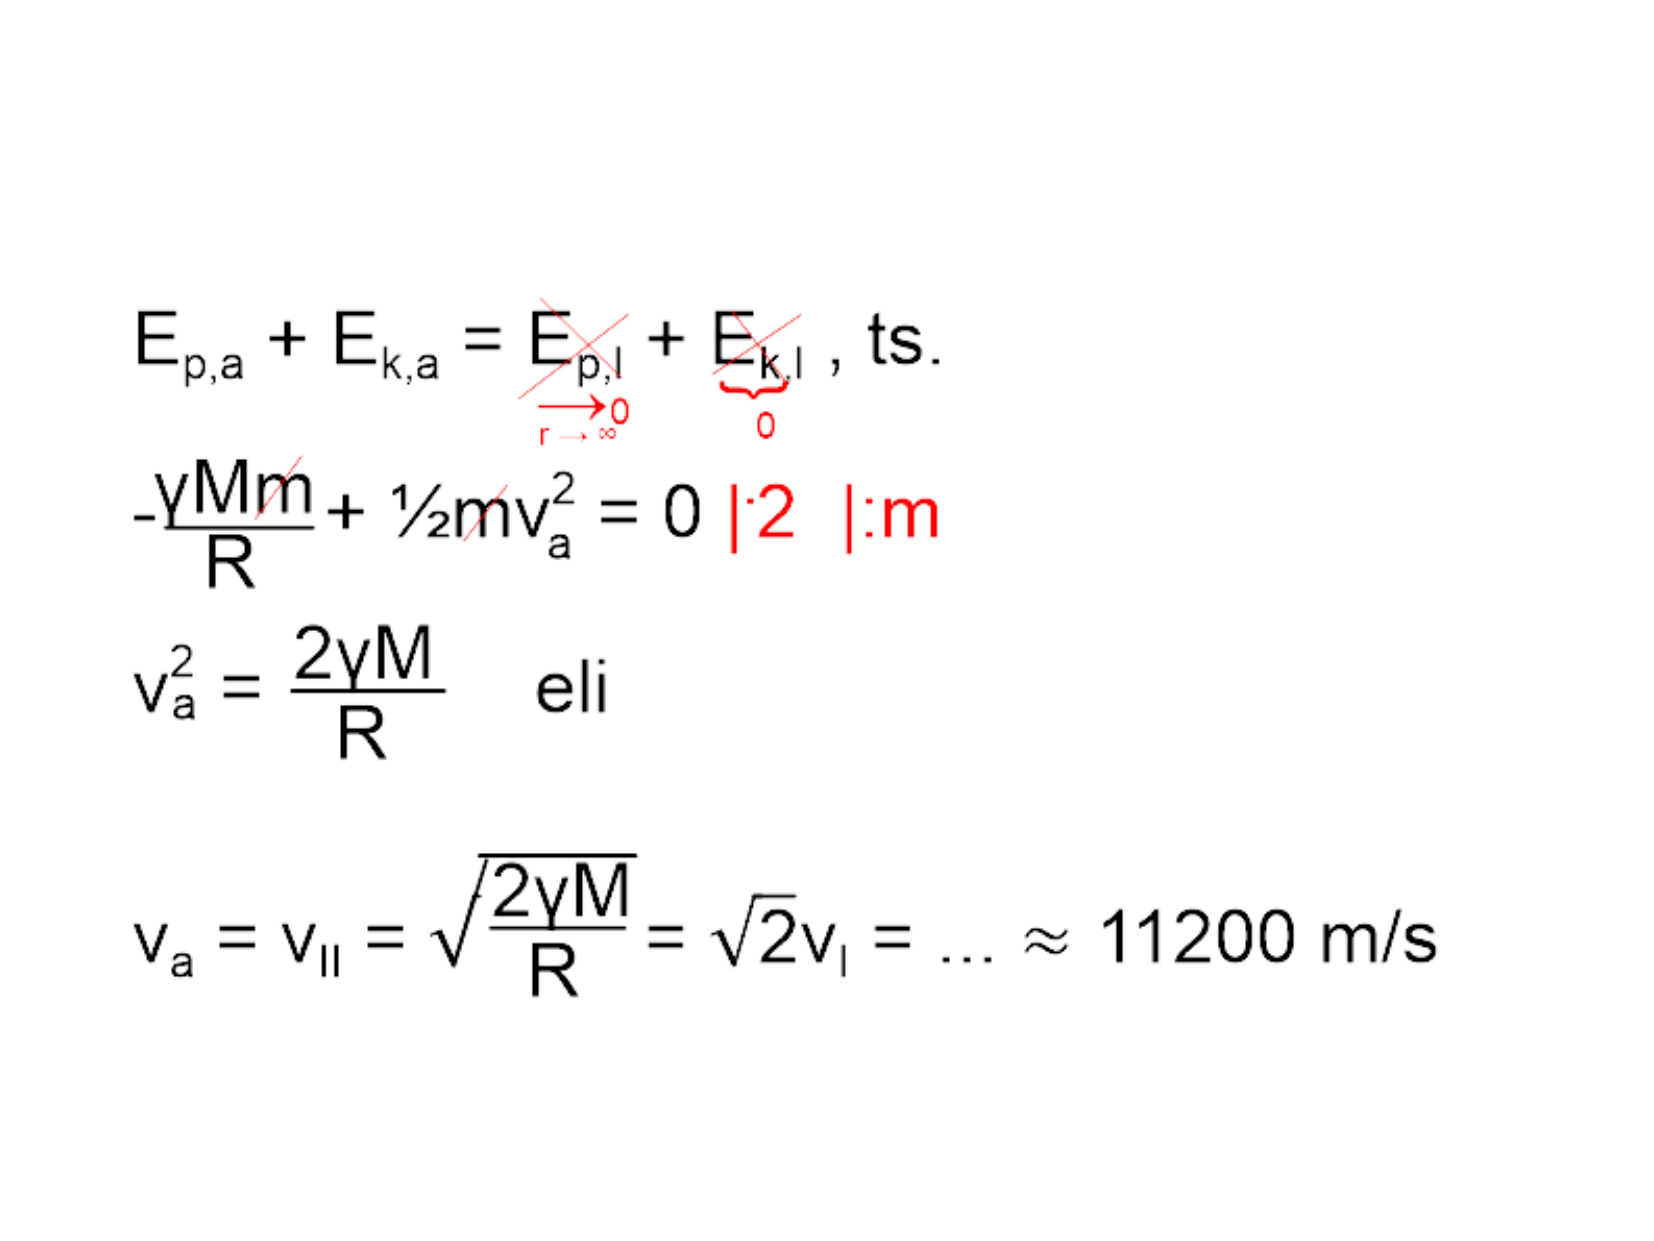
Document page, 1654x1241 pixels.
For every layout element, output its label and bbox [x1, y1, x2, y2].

picture [70, 114, 1586, 1075]
